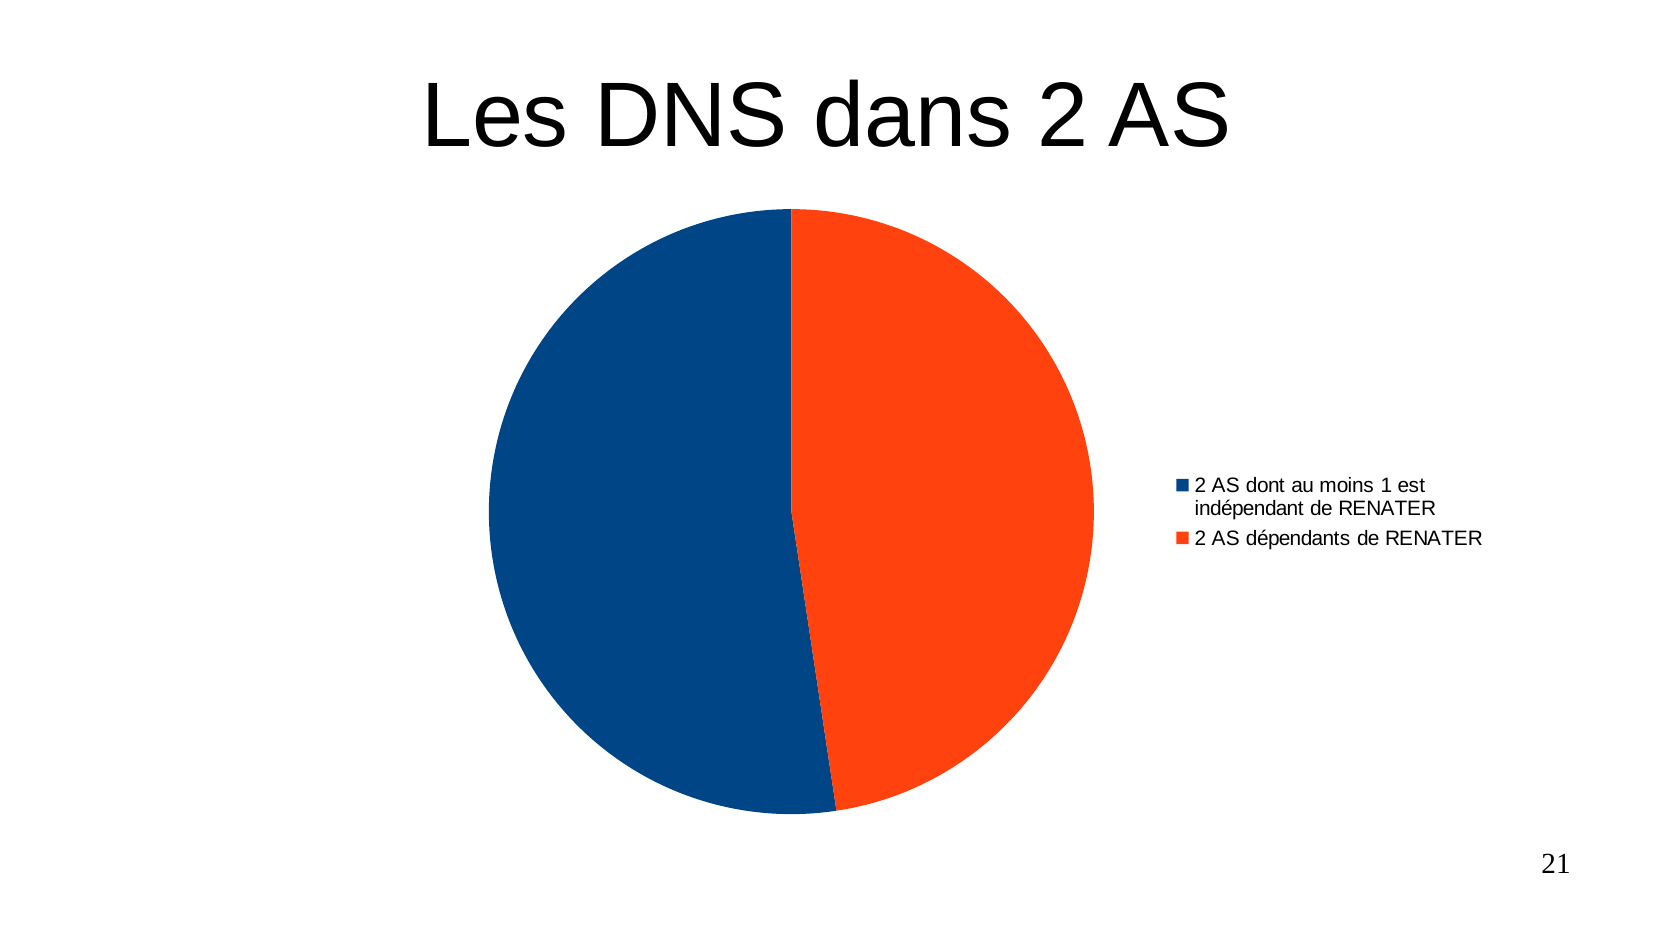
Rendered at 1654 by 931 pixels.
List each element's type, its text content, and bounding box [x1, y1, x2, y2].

title Les DNS dans 2 AS [82, 37, 1571, 193]
chart [413, 196, 1502, 827]
